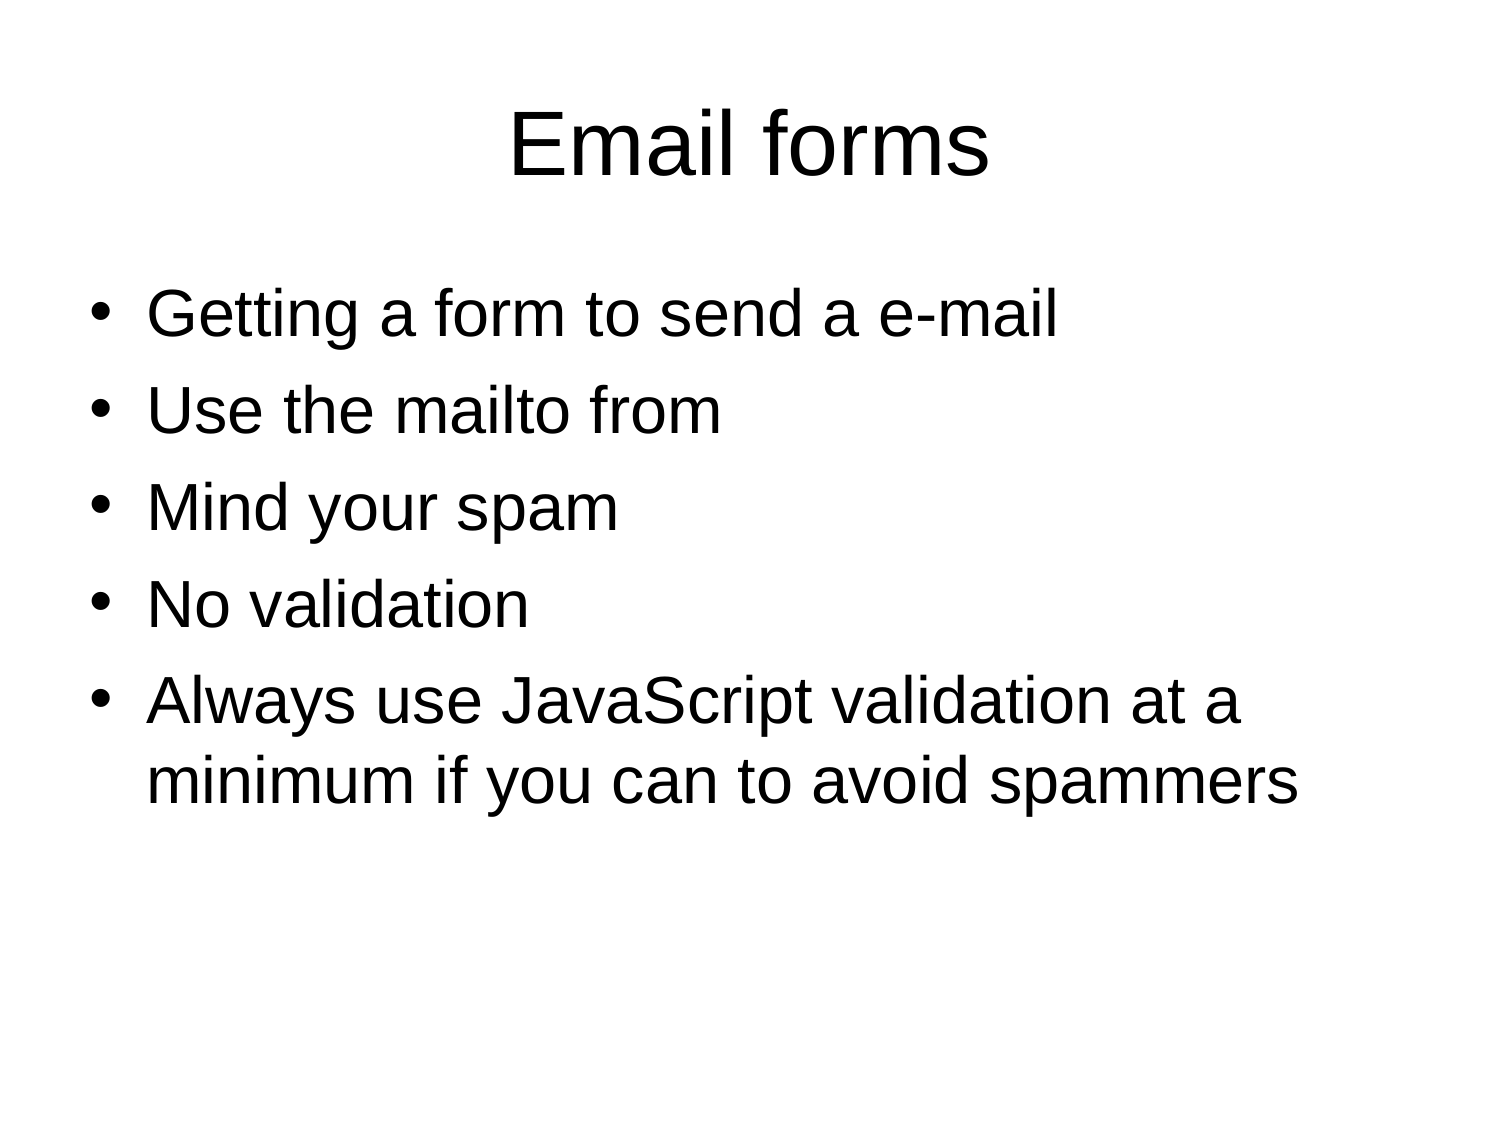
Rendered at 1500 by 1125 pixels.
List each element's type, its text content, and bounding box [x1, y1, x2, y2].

title Email forms [75, 45, 1426, 233]
list Getting a form to send a e-mail Use the mailto from Mind your spam No validation Always use JavaScript validation at a minimum if you can to avoid spammers [75, 262, 1426, 1005]
